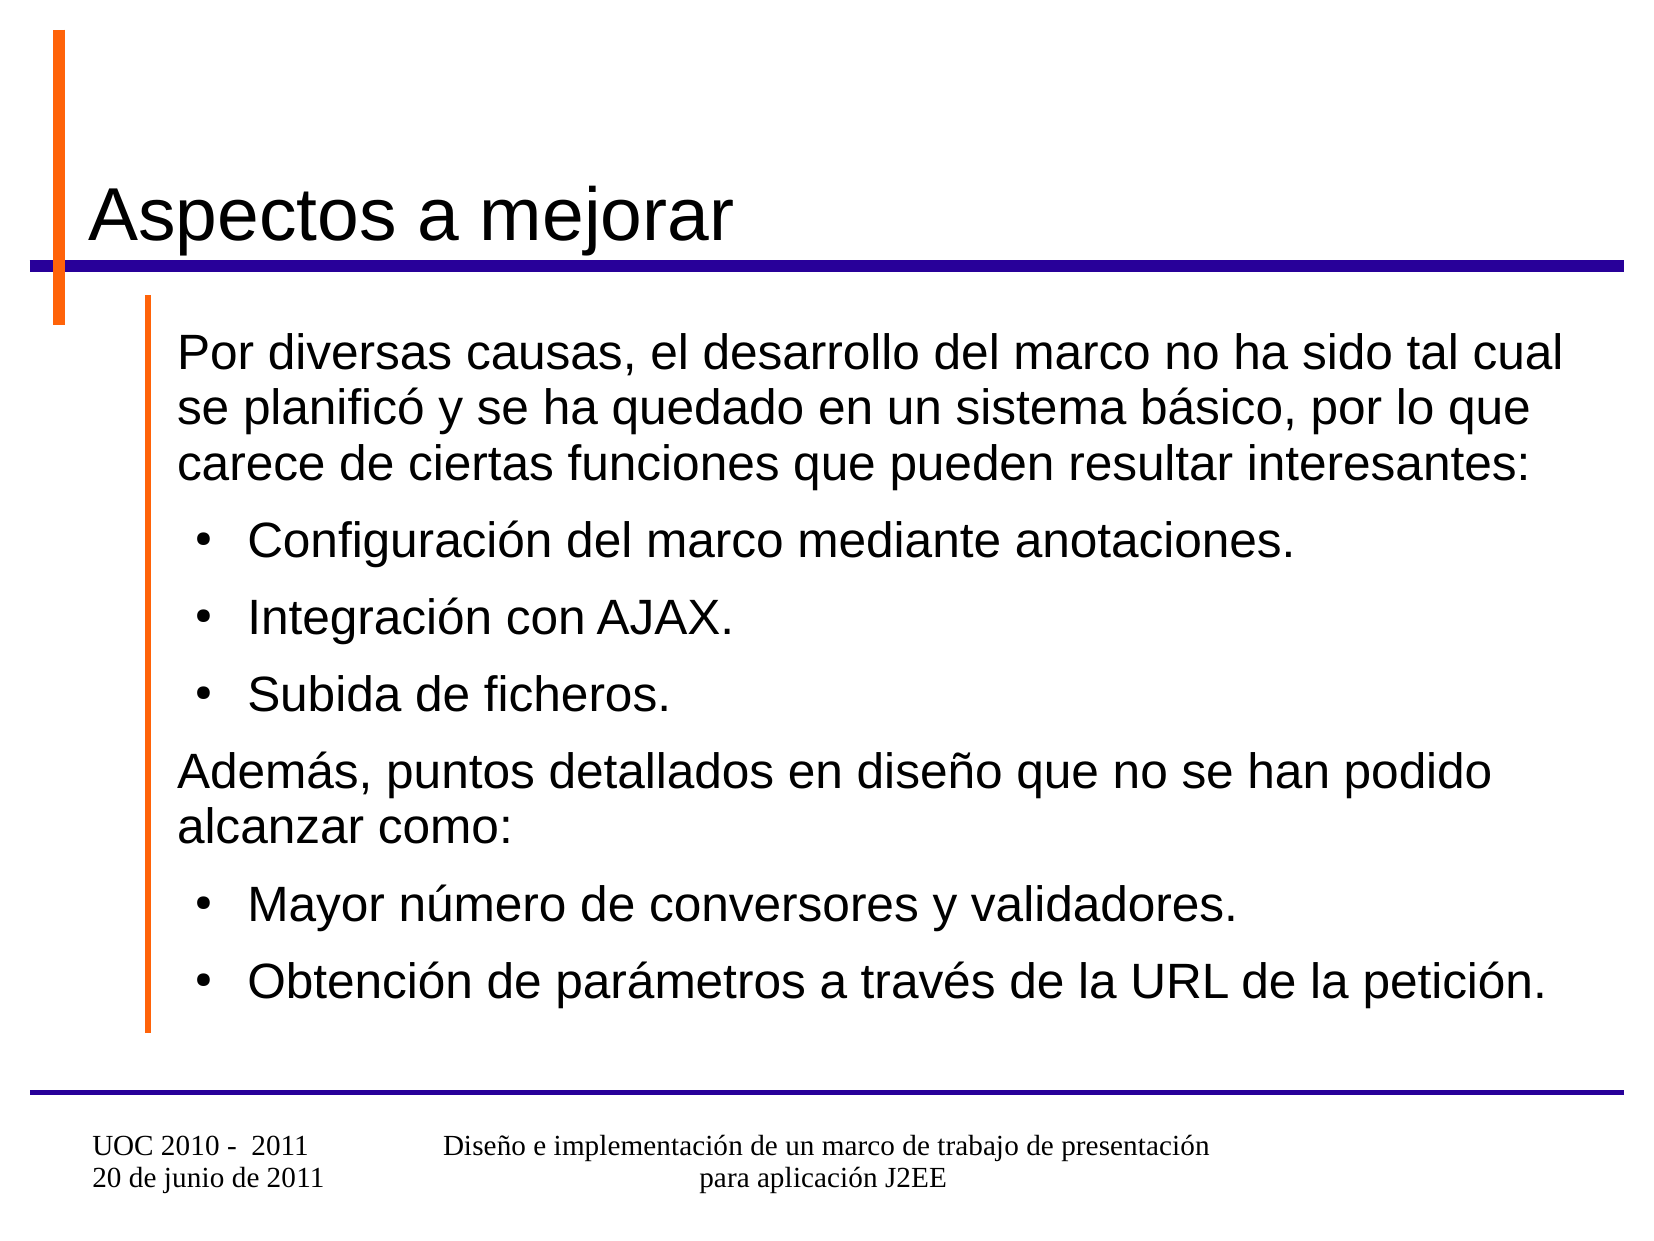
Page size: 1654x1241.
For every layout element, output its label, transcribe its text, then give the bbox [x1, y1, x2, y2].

list Por diversas causas, el desarrollo del marco no ha sido tal cual se planificó y se ha quedado en un sistema básico, por lo que carece de ciertas funciones que pueden resultar interesantes: Configuración del marco mediante anotaciones. Integración con AJAX. Subida de ficheros. Además, puntos detallados en diseño que no se han podido alcanzar como: Mayor número de conversores y validadores. Obtención de parámetros a través de la URL de la petición. [177, 324, 1571, 1034]
title Aspectos a mejorar [88, 49, 1150, 257]
